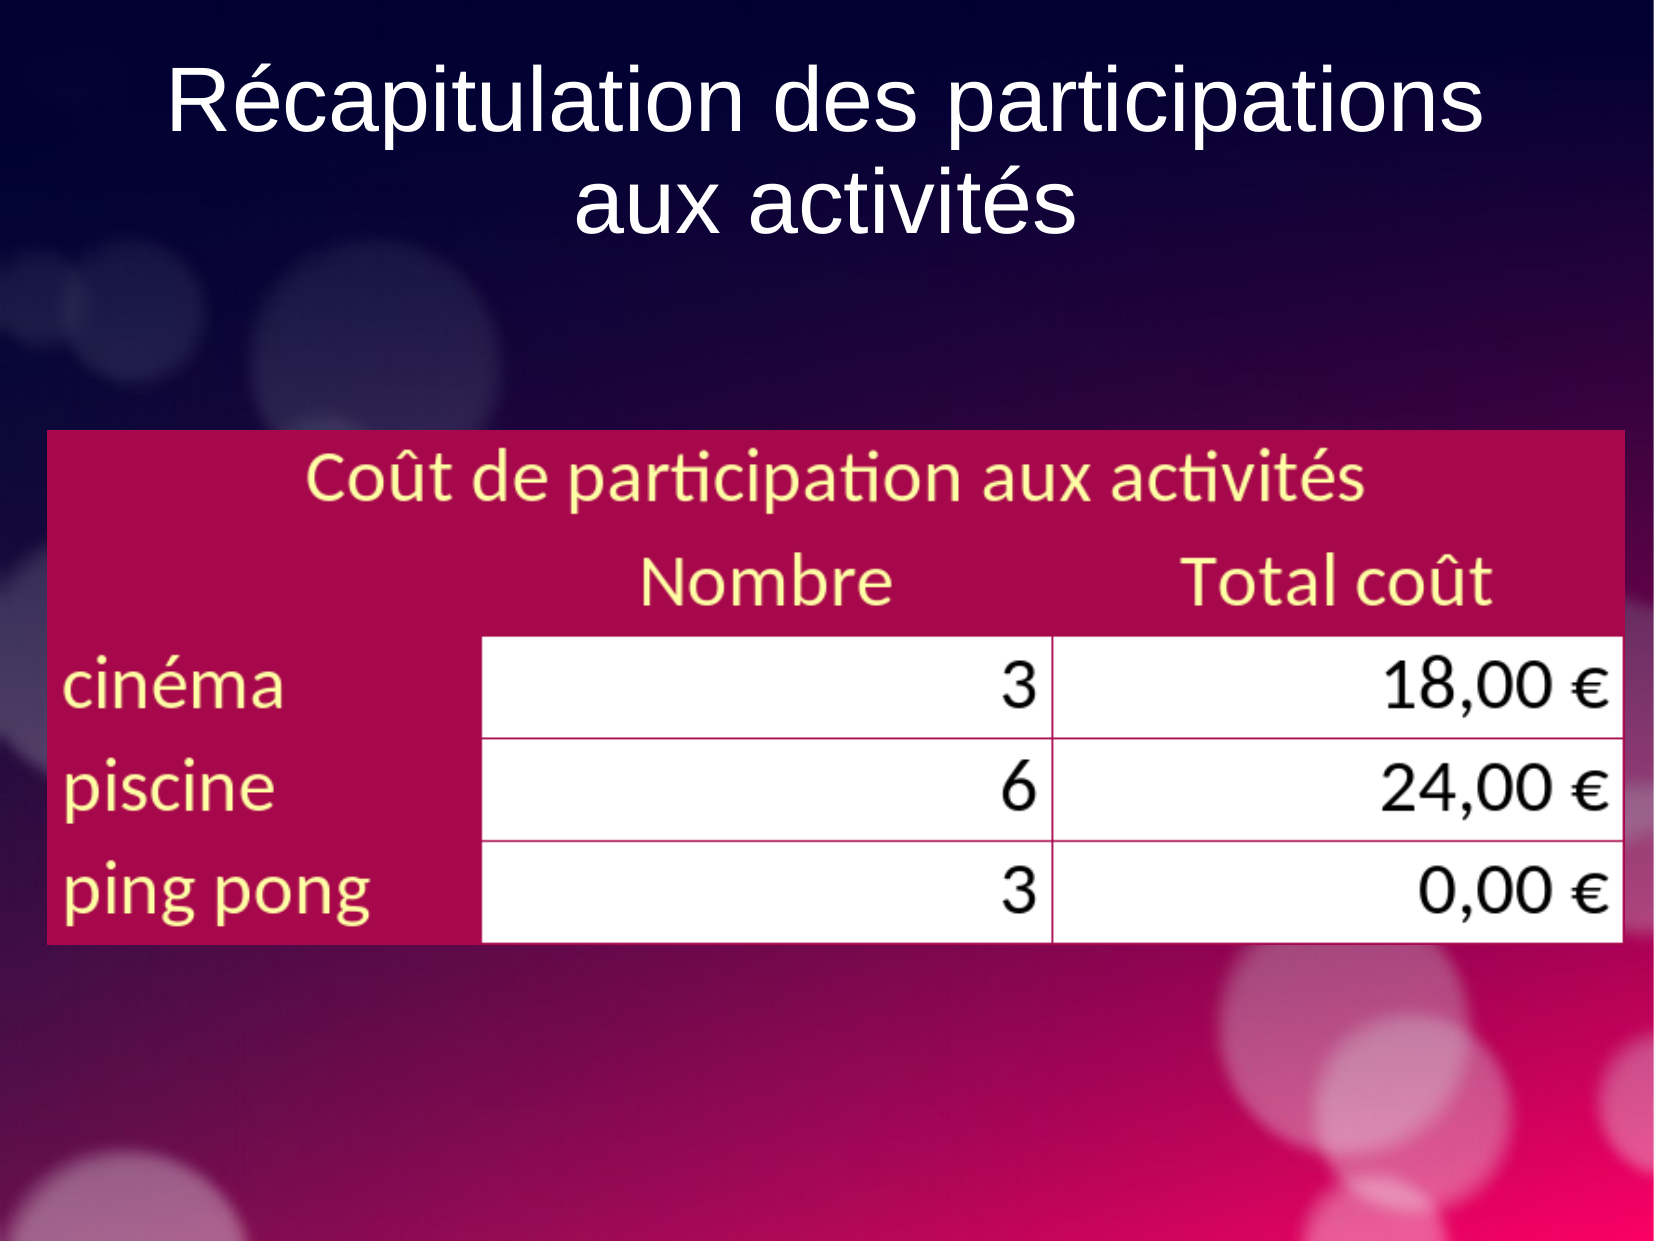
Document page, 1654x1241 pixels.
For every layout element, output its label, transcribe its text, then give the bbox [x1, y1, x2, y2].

picture [0, 0, 1654, 1241]
title Récapitulation des participations aux activités [82, 47, 1571, 255]
